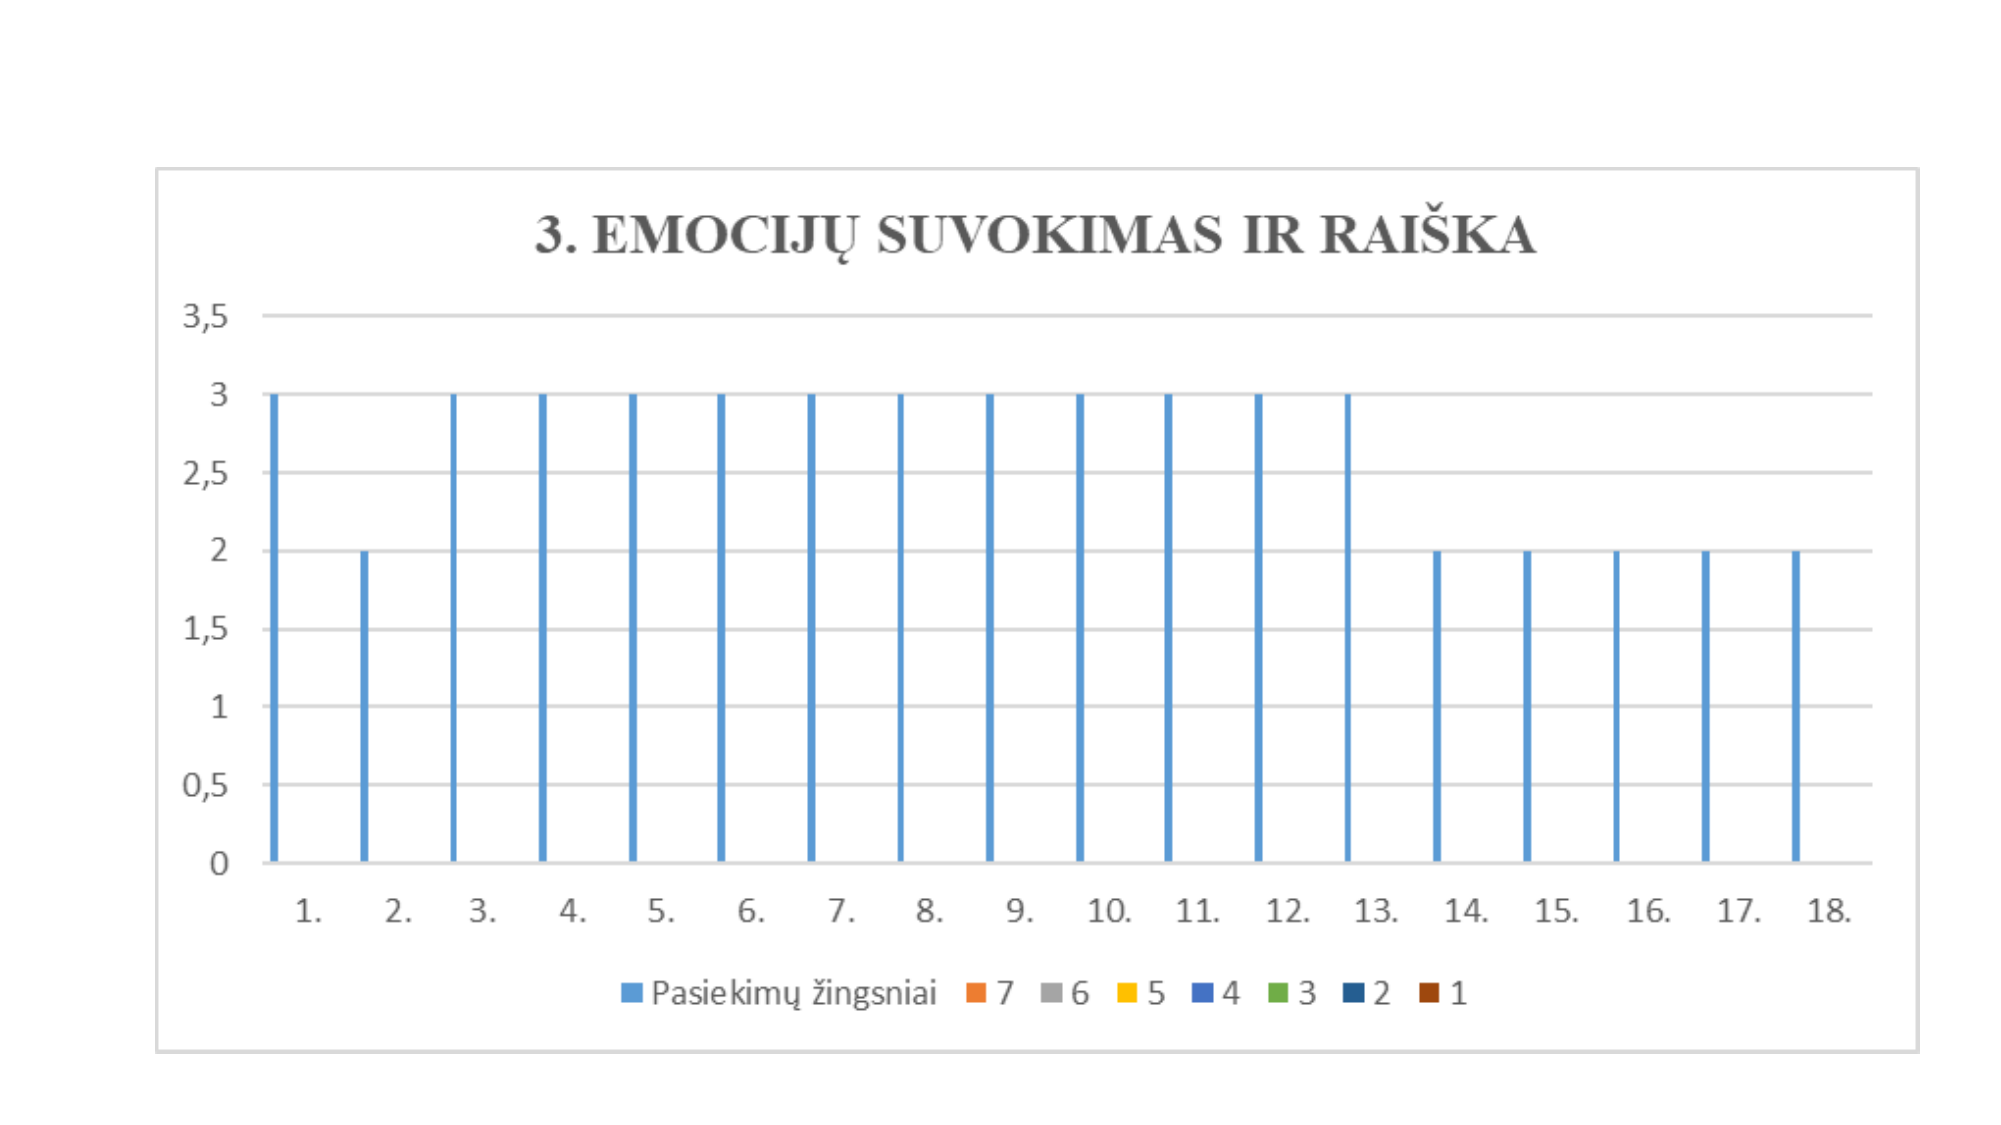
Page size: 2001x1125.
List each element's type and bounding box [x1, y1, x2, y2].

picture [155, 167, 1920, 1054]
